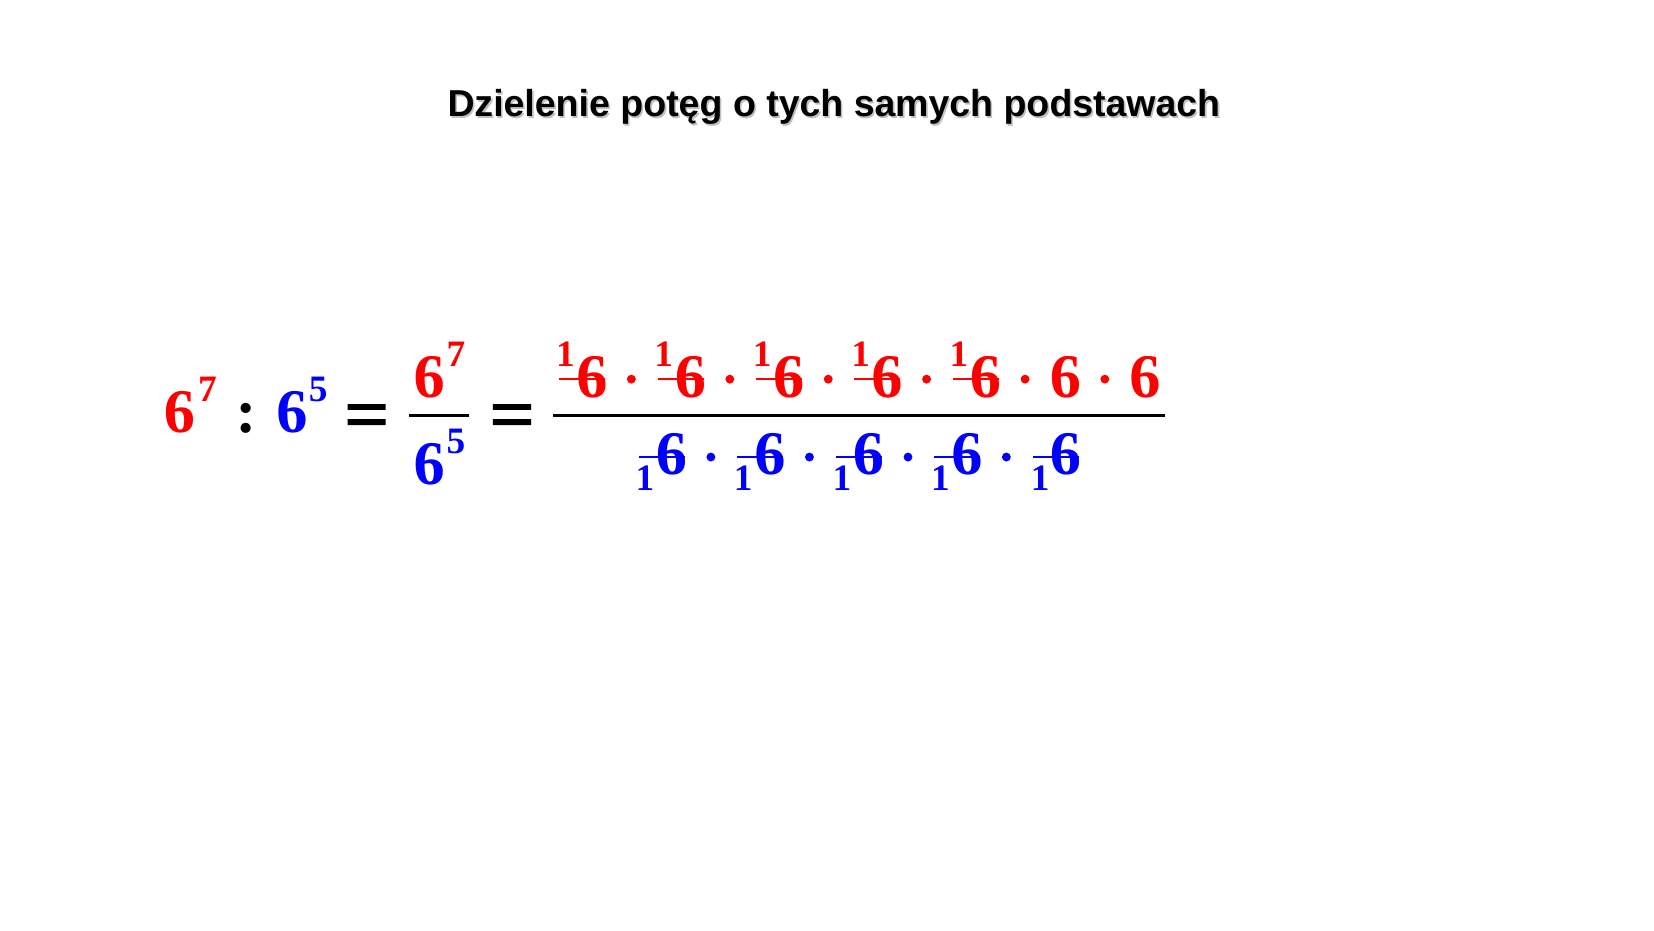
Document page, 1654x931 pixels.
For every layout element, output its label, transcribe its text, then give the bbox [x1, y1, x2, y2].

text_box Dzielenie potęg o tych samych podstawach [432, 75, 1261, 136]
chart [157, 333, 1175, 498]
